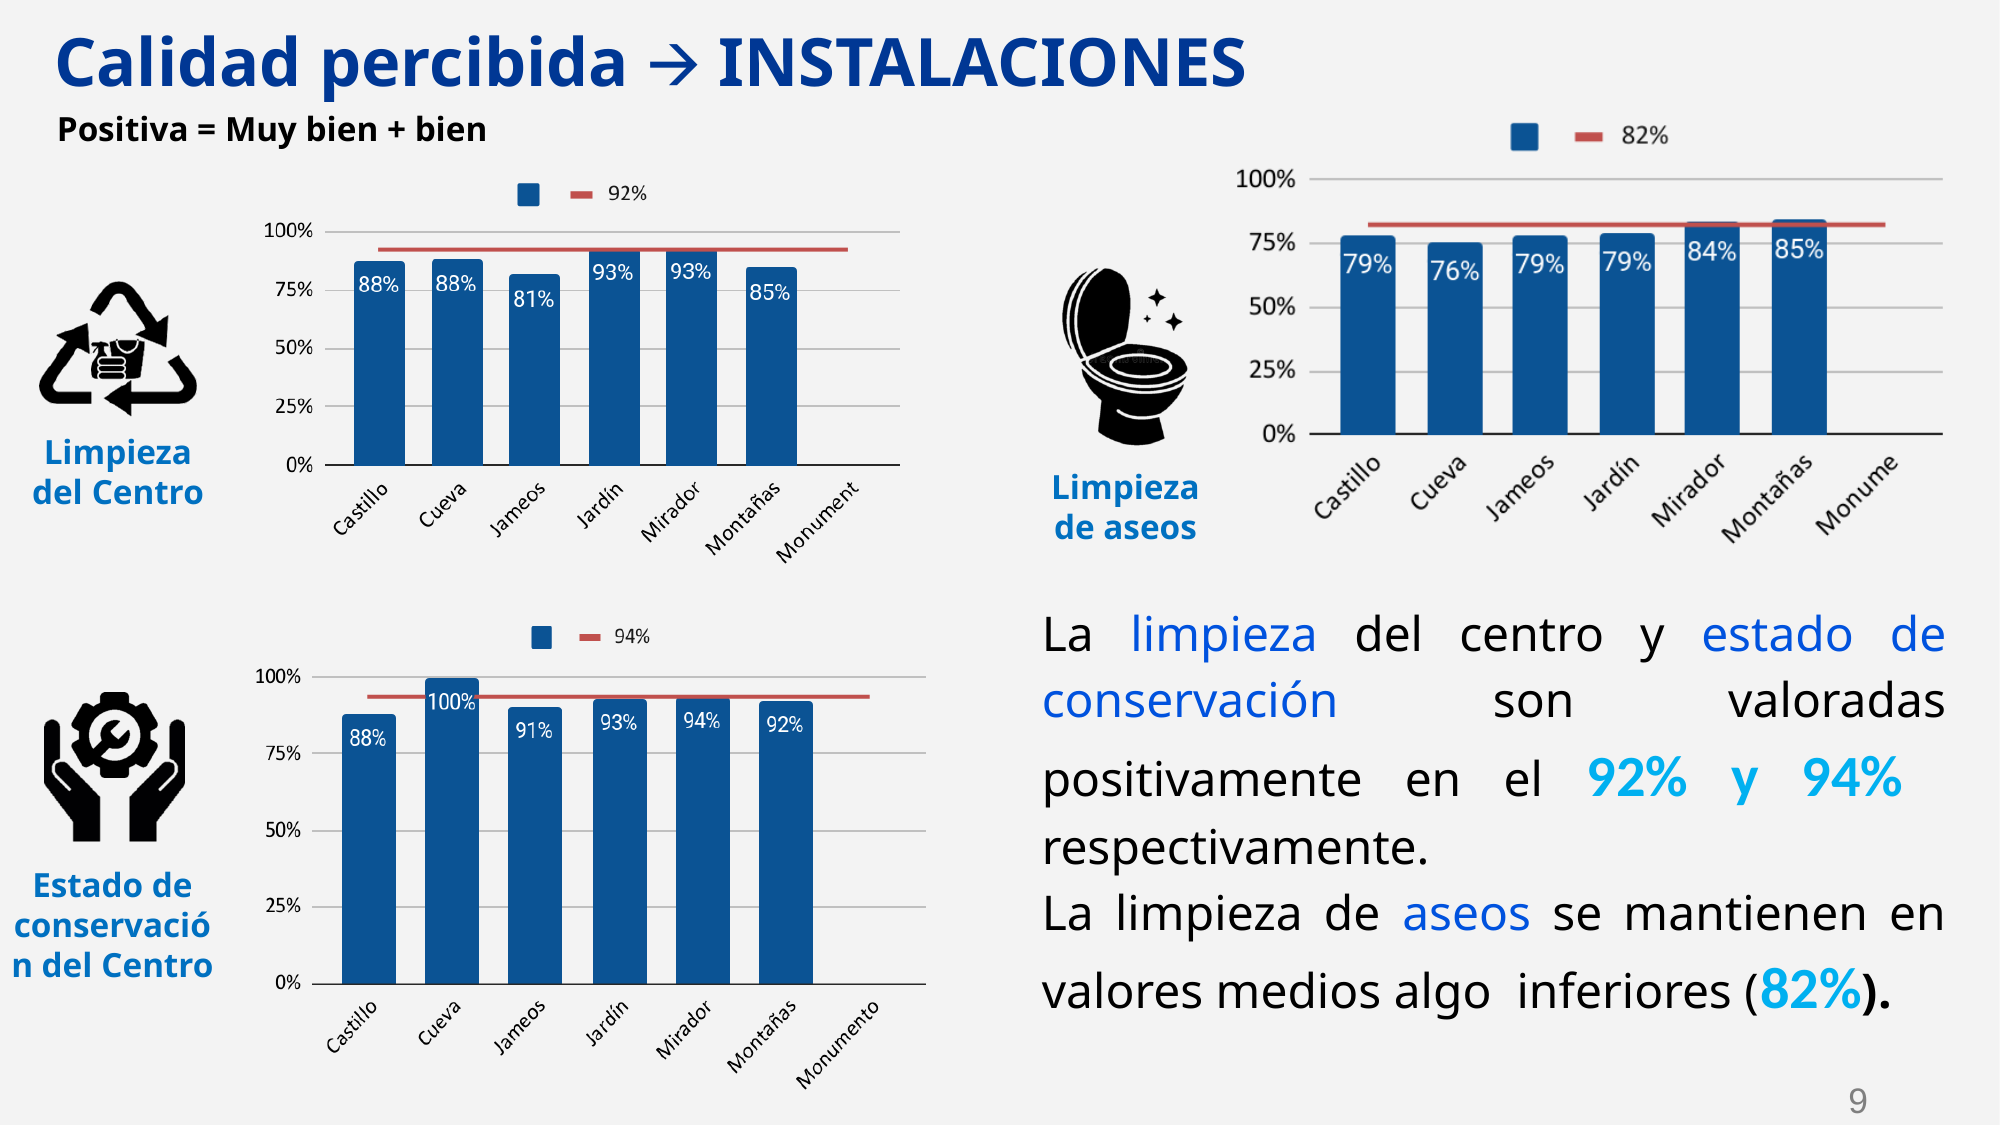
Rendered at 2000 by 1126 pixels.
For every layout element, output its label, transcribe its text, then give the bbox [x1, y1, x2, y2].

picture [231, 600, 949, 1112]
text_box La limpieza del centro y estado de conservación son valoradas positivamente en el 92% y 94% respectivamente. La limpieza de aseos se mantienen en valores medios algo inferiores (82%). [1013, 567, 1975, 973]
slide_number <number> [1419, 1069, 1886, 1126]
text_box Limpieza de aseos [985, 458, 1212, 555]
picture [44, 692, 185, 848]
picture [39, 275, 197, 422]
text_box Limpieza del Centro [16, 423, 220, 520]
picture [242, 162, 921, 583]
text_box Estado de conservación del Centro [0, 856, 231, 993]
text_box Positiva = Muy bien + bien [56, 100, 1123, 157]
picture [1026, 100, 1967, 566]
text_box Calidad percibida 🡪 INSTALACIONES [54, 0, 1277, 120]
